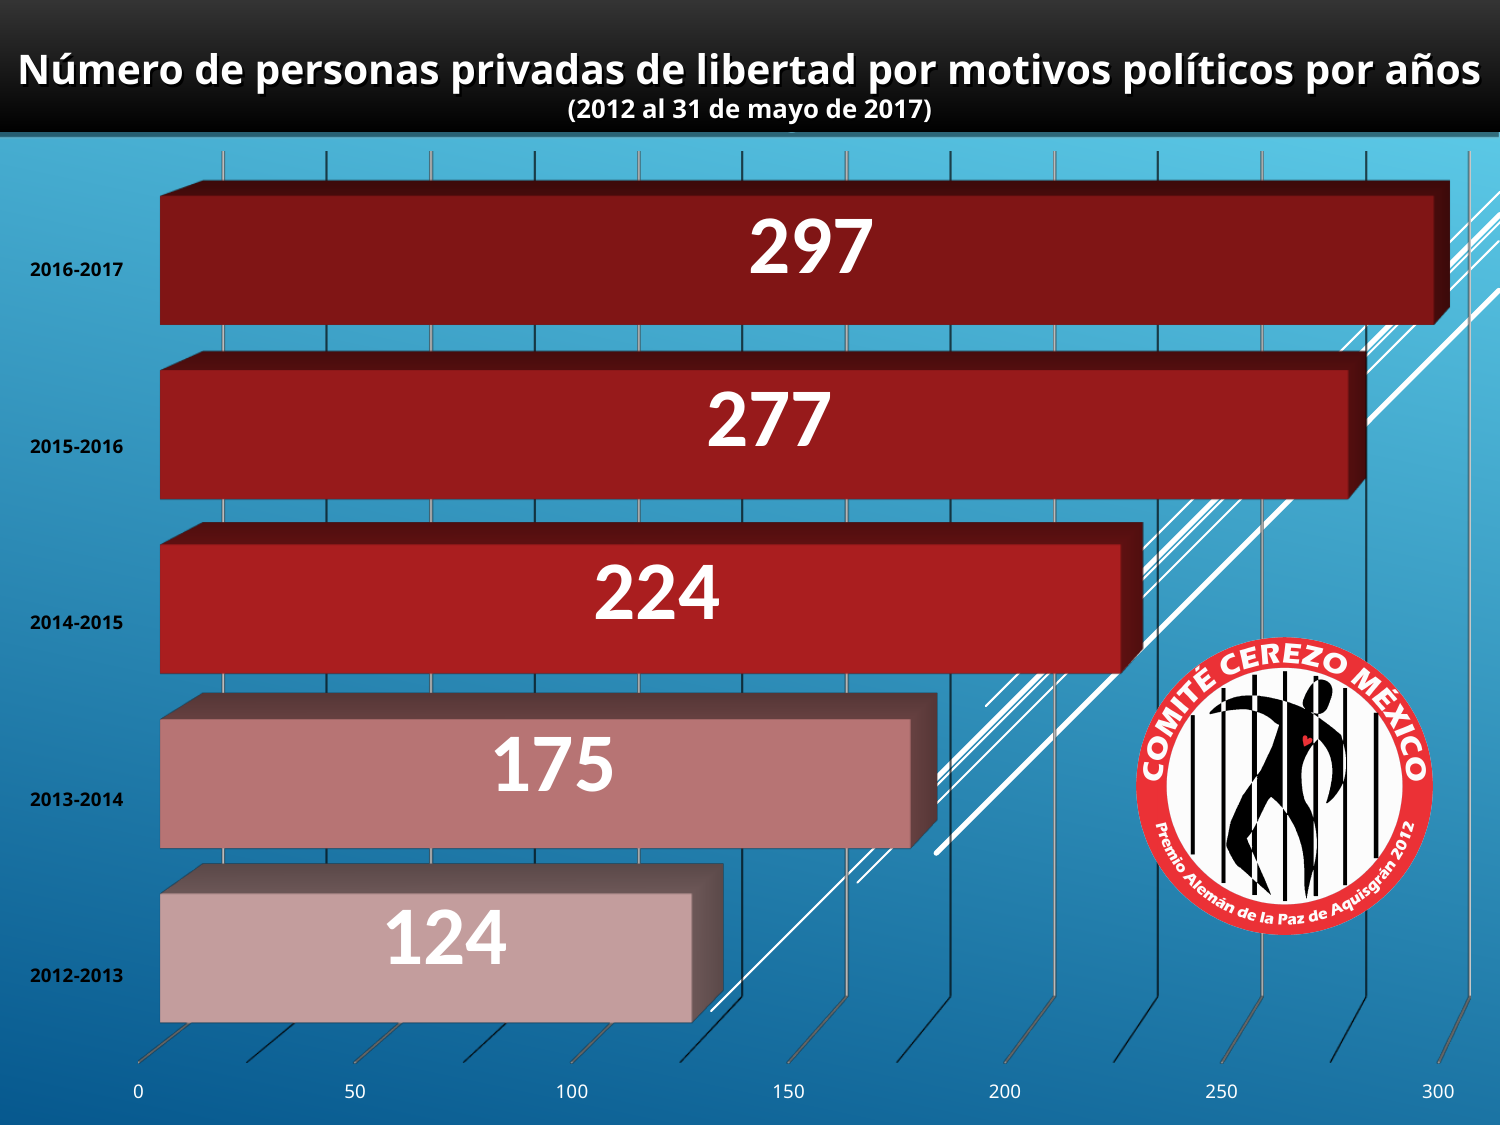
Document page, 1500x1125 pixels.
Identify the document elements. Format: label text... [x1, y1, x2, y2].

title Número de personas privadas de libertad por motivos políticos por años (2012 al 31 de mayo de 2017) [0, 0, 1500, 131]
chart [0, 131, 1500, 1125]
picture [1136, 637, 1433, 935]
